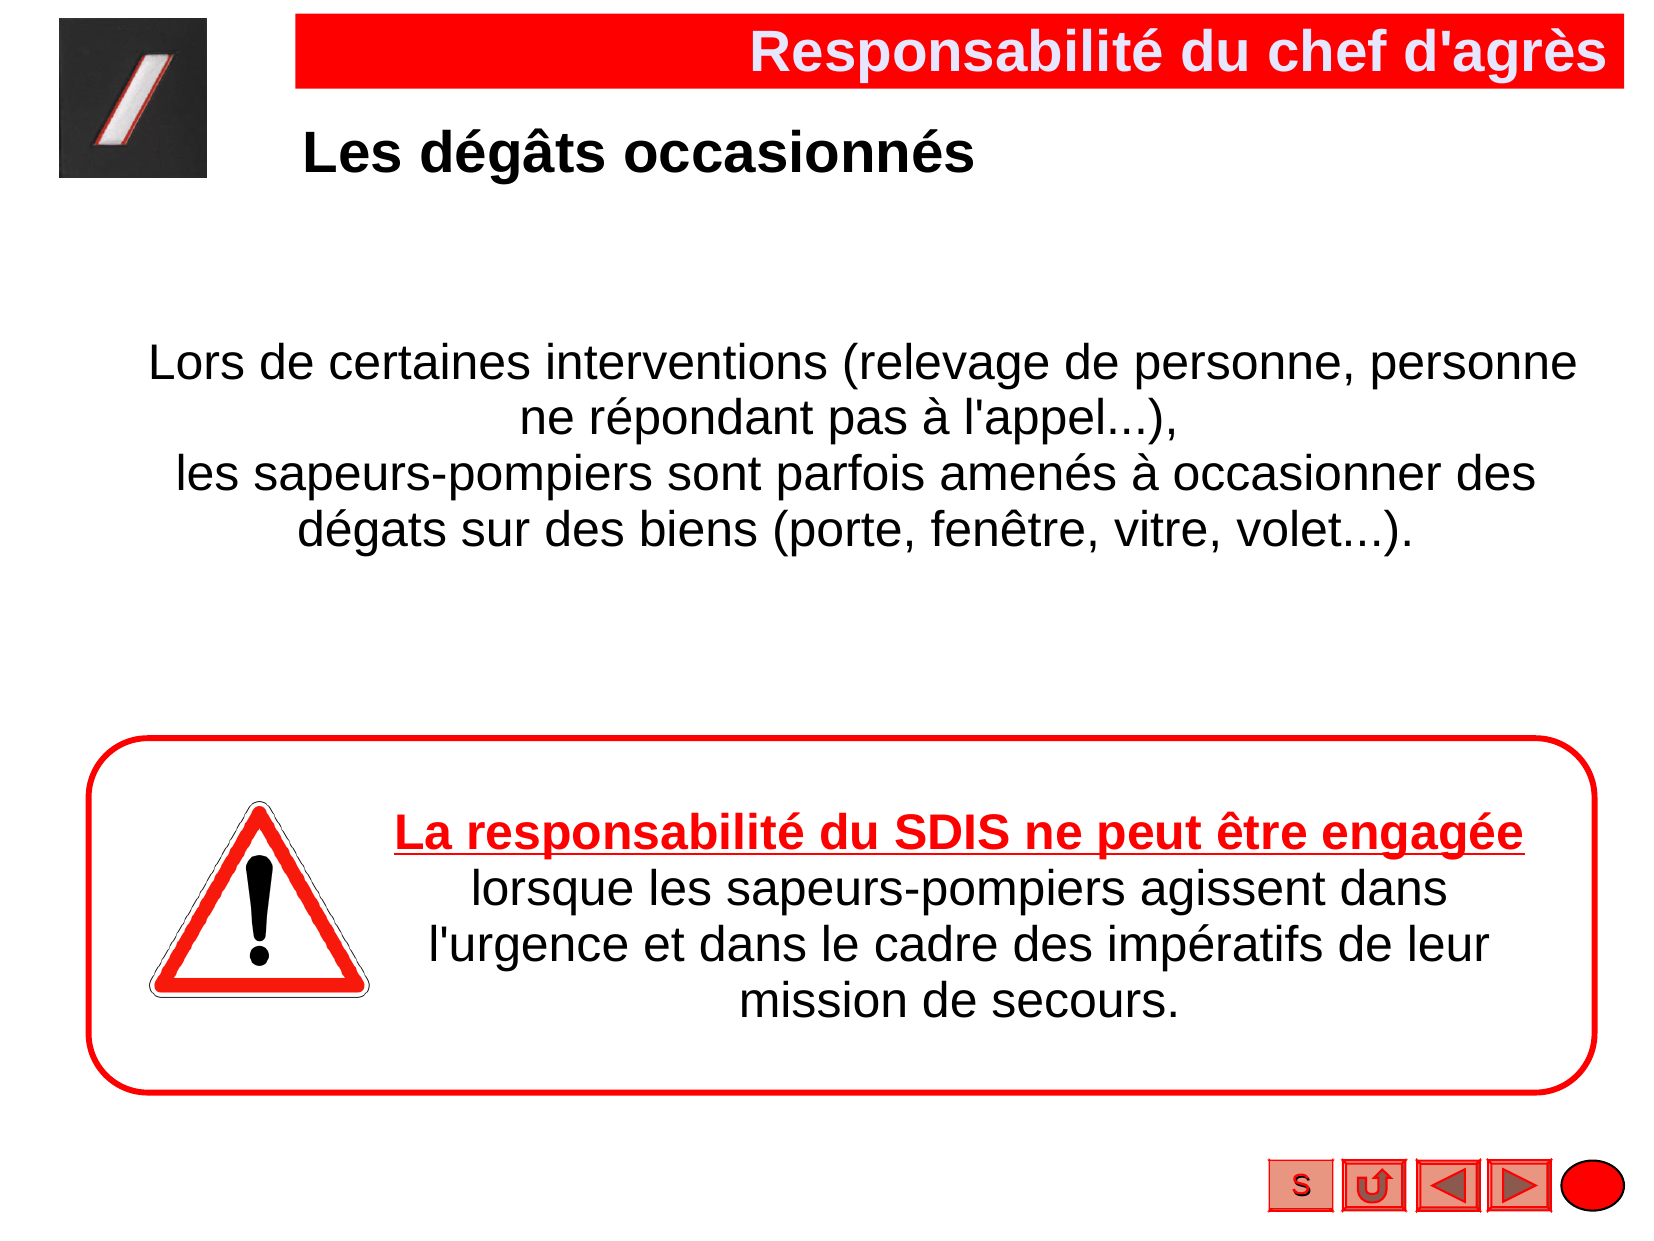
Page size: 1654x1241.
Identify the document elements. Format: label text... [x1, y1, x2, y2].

text_box [1561, 1160, 1625, 1211]
text_box Les dégâts occasionnés [287, 112, 993, 193]
picture [59, 18, 207, 178]
text_box Lors de certaines interventions (relevage de personne, personne ne répondant pas à l'appel...), les sapeurs-pompiers sont parfois amenés à occasionner des dégats sur des biens (porte, fenêtre, vitre, volet...). [118, 326, 1595, 621]
picture [147, 797, 354, 1001]
text_box Responsabilité du chef d'agrès [295, 13, 1625, 89]
text_box La responsabilité du SDIS ne peut être engagée lorsque les sapeurs-pompiers agissent dans l'urgence et dans le cadre des impératifs de leur mission de secours. [354, 797, 1565, 1037]
